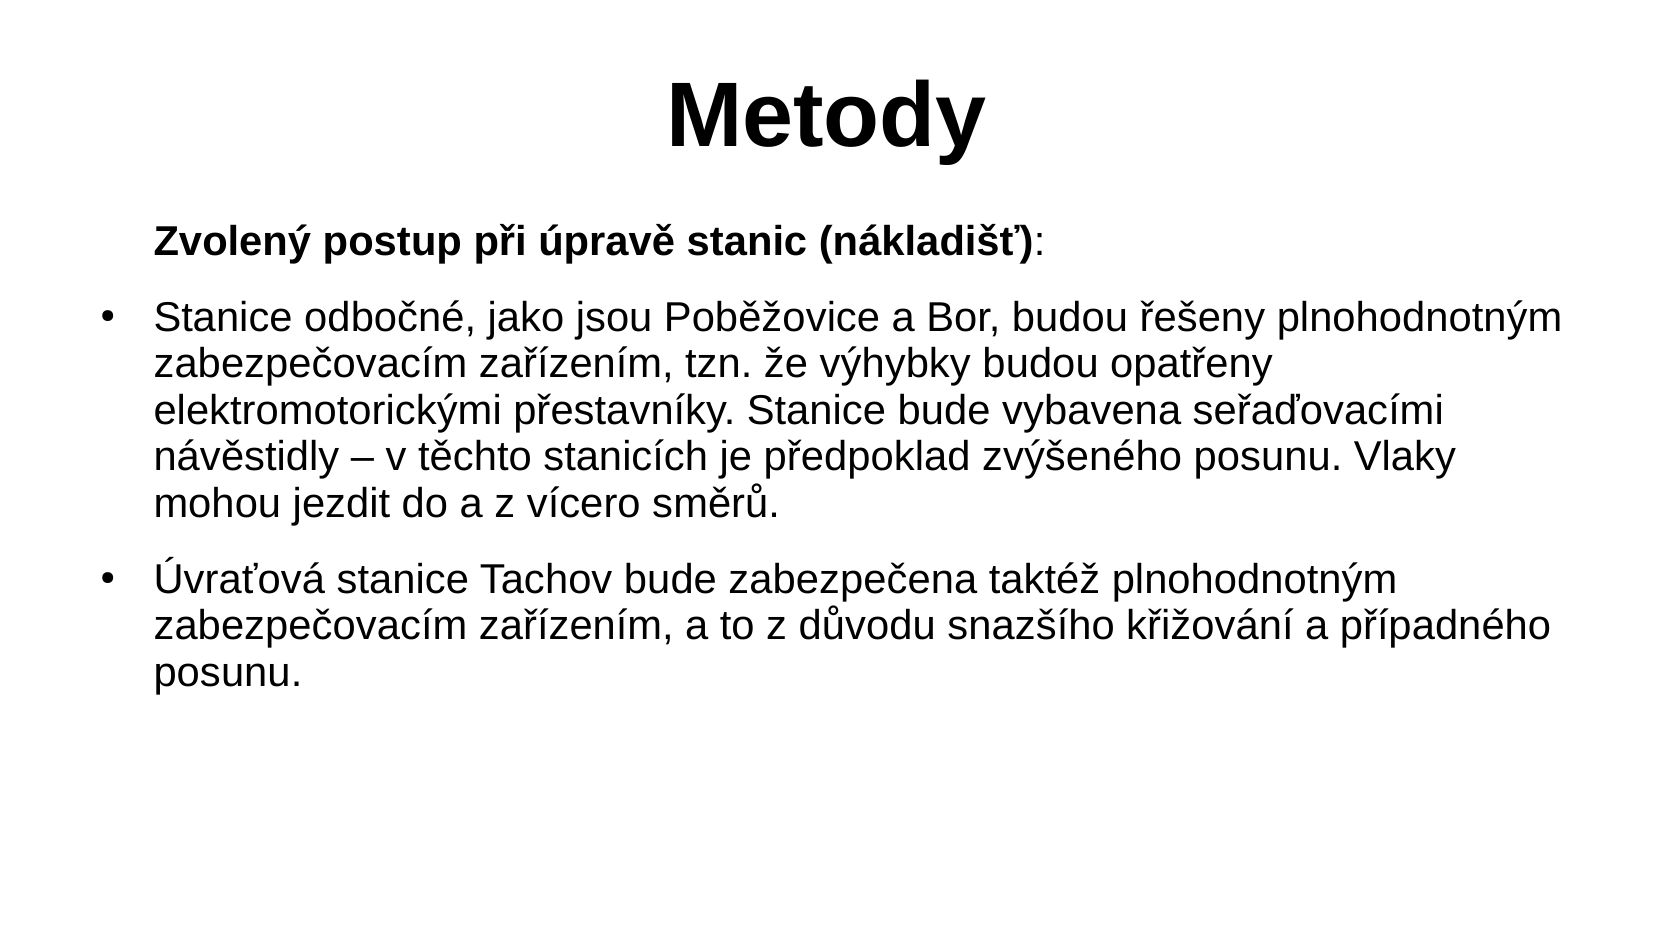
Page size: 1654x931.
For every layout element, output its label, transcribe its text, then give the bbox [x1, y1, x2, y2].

title Metody [82, 37, 1571, 193]
list Zvolený postup při úpravě stanic (nákladišť): Stanice odbočné, jako jsou Poběžovice a Bor, budou řešeny plnohodnotným zabezpečovacím zařízením, tzn. že výhybky budou opatřeny elektromotorickými přestavníky. Stanice bude vybavena seřaďovacími návěstidly – v těchto stanicích je předpoklad zvýšeného posunu. Vlaky mohou jezdit do a z vícero směrů. Úvraťová stanice Tachov bude zabezpečena taktéž plnohodnotným zabezpečovacím zařízením, a to z důvodu snazšího křižování a případného posunu. [82, 217, 1571, 758]
